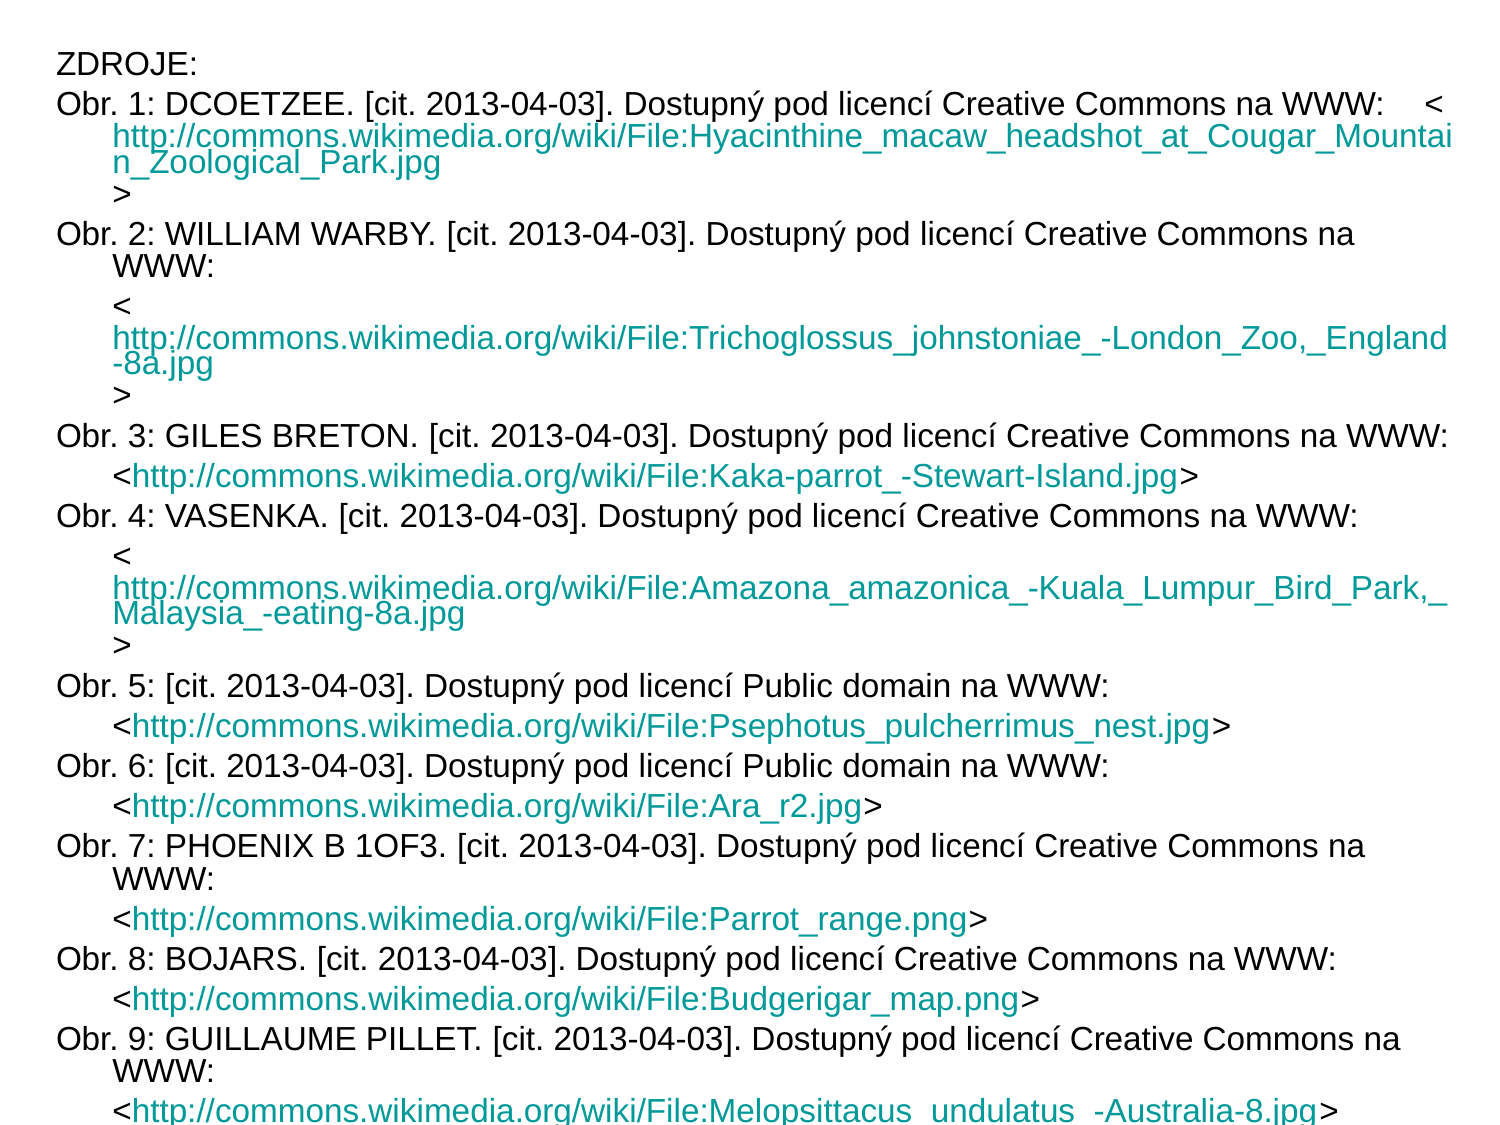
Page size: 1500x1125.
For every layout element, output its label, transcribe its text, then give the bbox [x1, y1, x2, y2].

list ZDROJE: Obr. 1: DCOETZEE. [cit. 2013-04-03]. Dostupný pod licencí Creative Commons na WWW: <http://commons.wikimedia.org/wiki/File:Hyacinthine_macaw_headshot_at_Cougar_Mountain_Zoological_Park.jpg> Obr. 2: WILLIAM WARBY. [cit. 2013-04-03]. Dostupný pod licencí Creative Commons na WWW: <http://commons.wikimedia.org/wiki/File:Trichoglossus_johnstoniae_-London_Zoo,_England-8a.jpg> Obr. 3: GILES BRETON. [cit. 2013-04-03]. Dostupný pod licencí Creative Commons na WWW: <http://commons.wikimedia.org/wiki/File:Kaka-parrot_-Stewart-Island.jpg> Obr. 4: VASENKA. [cit. 2013-04-03]. Dostupný pod licencí Creative Commons na WWW: <http://commons.wikimedia.org/wiki/File:Amazona_amazonica_-Kuala_Lumpur_Bird_Park,_Malaysia_-eating-8a.jpg> Obr. 5: [cit. 2013-04-03]. Dostupný pod licencí Public domain na WWW: <http://commons.wikimedia.org/wiki/File:Psephotus_pulcherrimus_nest.jpg> Obr. 6: [cit. 2013-04-03]. Dostupný pod licencí Public domain na WWW: <http://commons.wikimedia.org/wiki/File:Ara_r2.jpg> Obr. 7: PHOENIX B 1OF3. [cit. 2013-04-03]. Dostupný pod licencí Creative Commons na WWW: <http://commons.wikimedia.org/wiki/File:Parrot_range.png> Obr. 8: BOJARS. [cit. 2013-04-03]. Dostupný pod licencí Creative Commons na WWW: <http://commons.wikimedia.org/wiki/File:Budgerigar_map.png> Obr. 9: GUILLAUME PILLET. [cit. 2013-04-03]. Dostupný pod licencí Creative Commons na WWW: <http://commons.wikimedia.org/wiki/File:Melopsittacus_undulatus_-Australia-8.jpg> Obr. 10: JJ HARRISON. [cit. 2013-04-03]. Dostupný pod licencí Creative Commons na WWW: <http://cs.wikipedia.org/wiki/Soubor:Cacatua_galerita_Tas_2.jpg> [41, 42, 1471, 1125]
